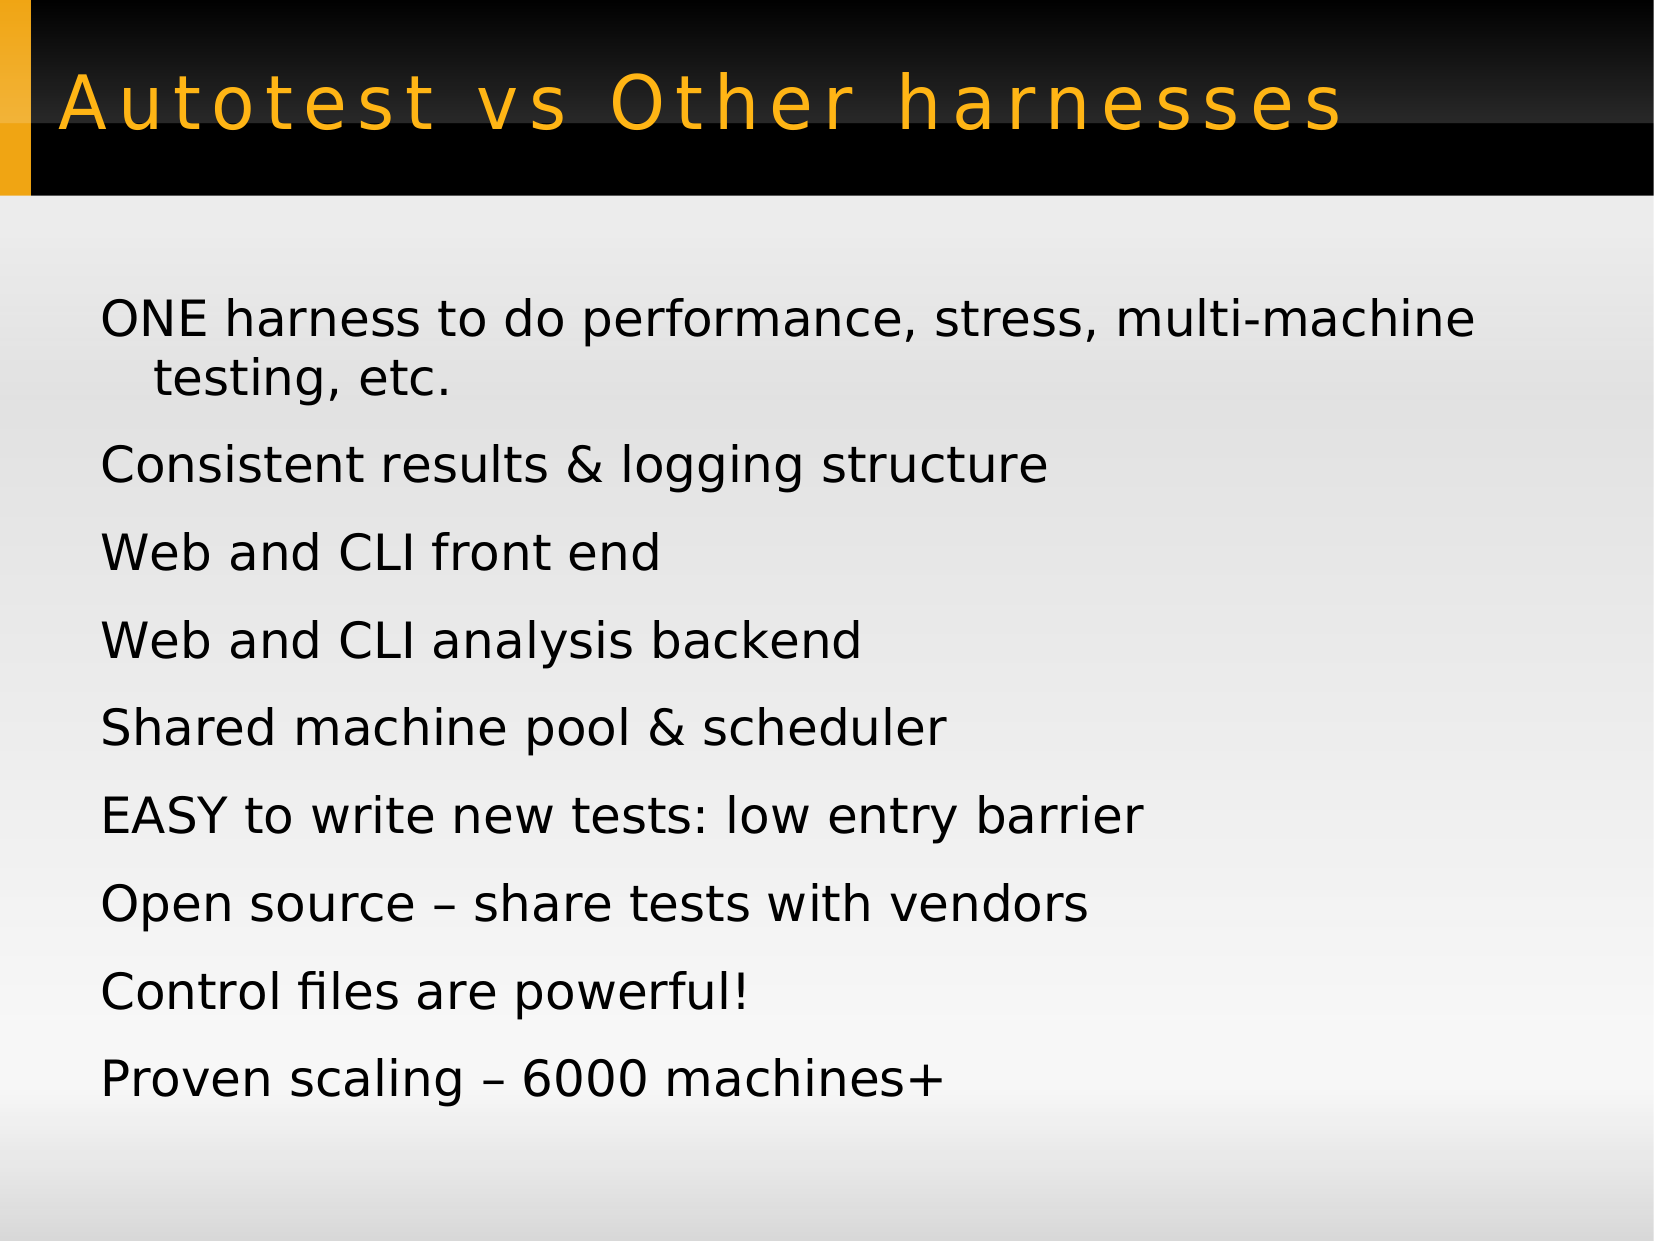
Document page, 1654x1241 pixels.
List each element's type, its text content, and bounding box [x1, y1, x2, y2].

list ONE harness to do performance, stress, multi-machine testing, etc. Consistent results & logging structure Web and CLI front end Web and CLI analysis backend Shared machine pool & scheduler EASY to write new tests: low entry barrier Open source – share tests with vendors Control files are powerful! Proven scaling – 6000 machines+ [82, 290, 1571, 1109]
title Autotest vs Other harnesses [59, 29, 1463, 178]
picture [0, 0, 1654, 1241]
